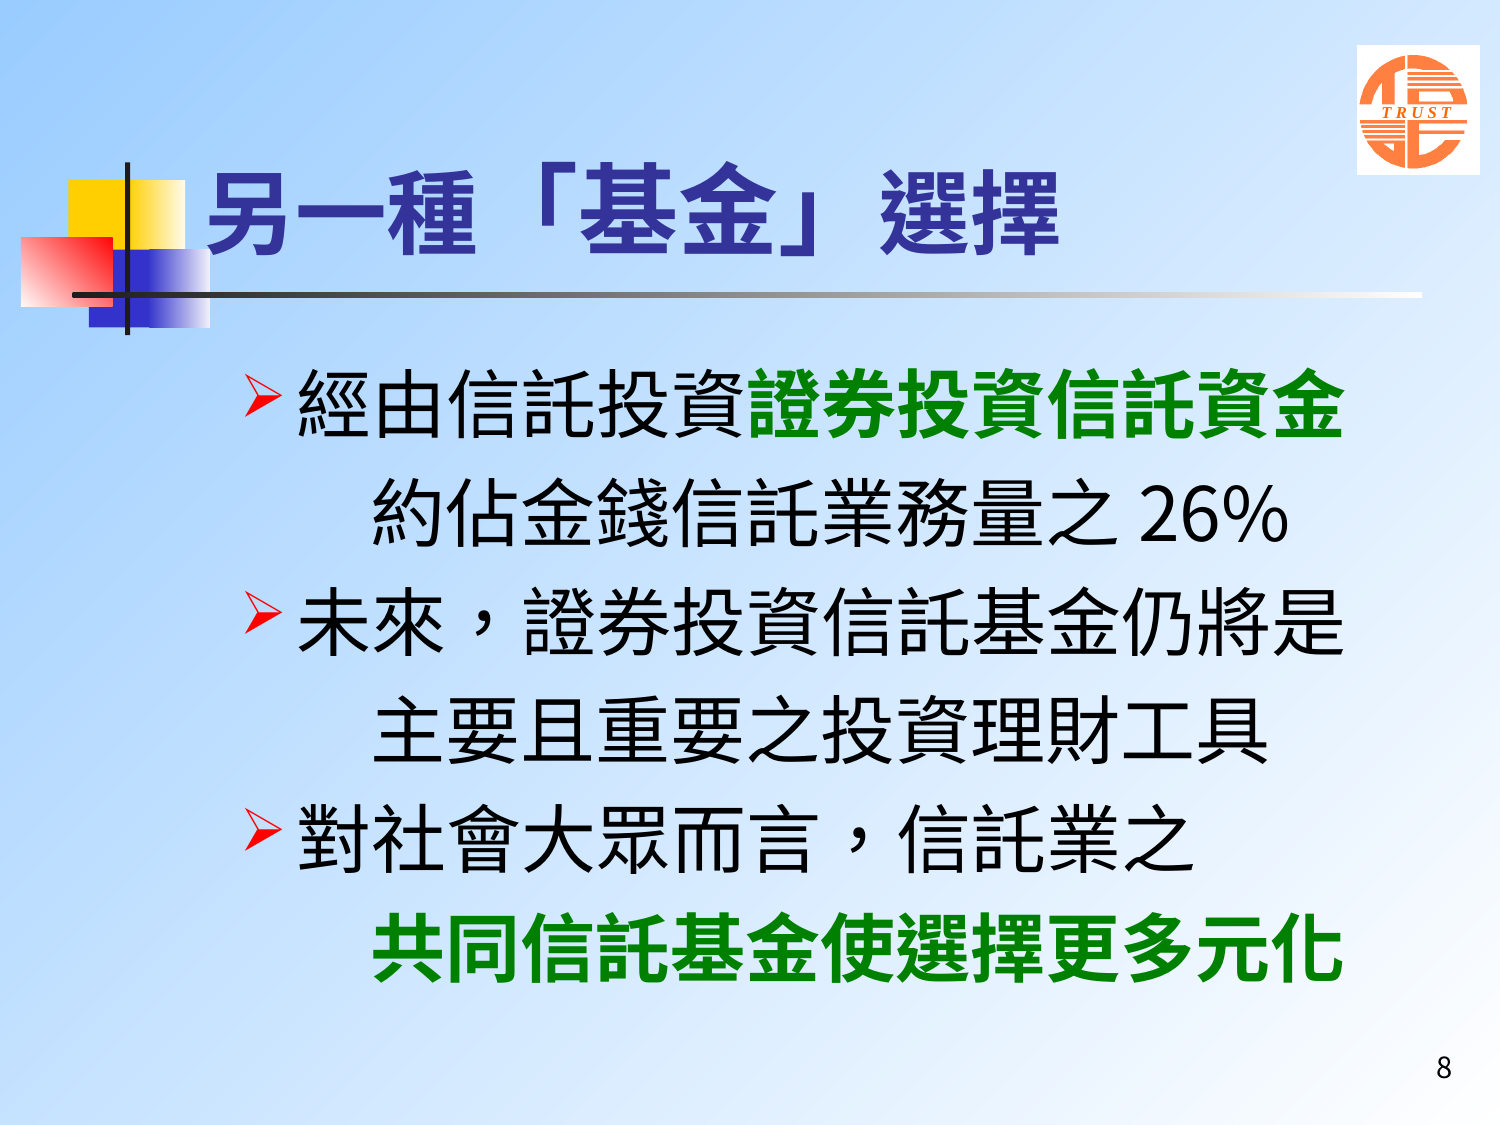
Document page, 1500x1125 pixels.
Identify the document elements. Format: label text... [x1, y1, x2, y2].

title 另一種「基金」選擇 [188, 35, 1468, 276]
text_box T R U S T [1362, 96, 1470, 127]
list 經由信託投資證券投資信託資金 約佔金錢信託業務量之26% 未來，證券投資信託基金仍將是 主要且重要之投資理財工具 對社會大眾而言，信託業之 共同信託基金使選擇更多元化 [225, 350, 1500, 1026]
chart [1357, 45, 1480, 175]
